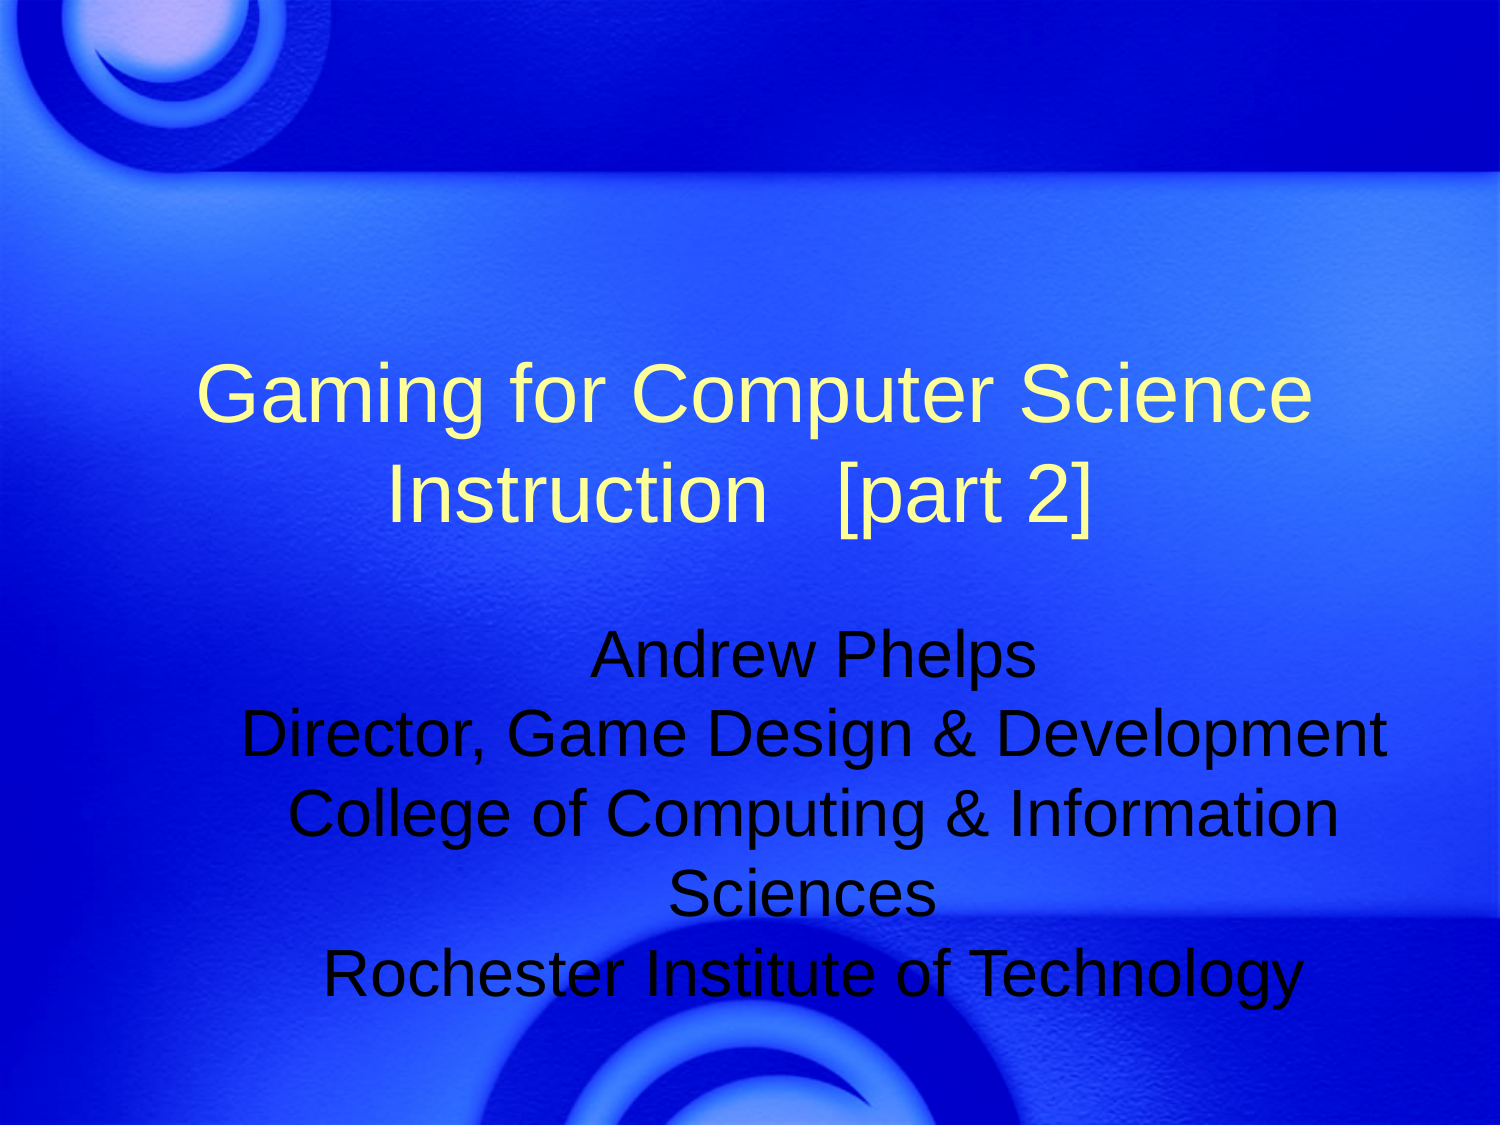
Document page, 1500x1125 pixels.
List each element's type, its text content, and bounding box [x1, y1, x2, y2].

picture [0, 0, 1500, 1125]
title Gaming for Computer Science Instruction [part 2] [102, 331, 1378, 548]
subtitle Andrew Phelps Director, Game Design & Development College of Computing & Information Sciences Rochester Institute of Technology [105, 602, 1500, 1018]
